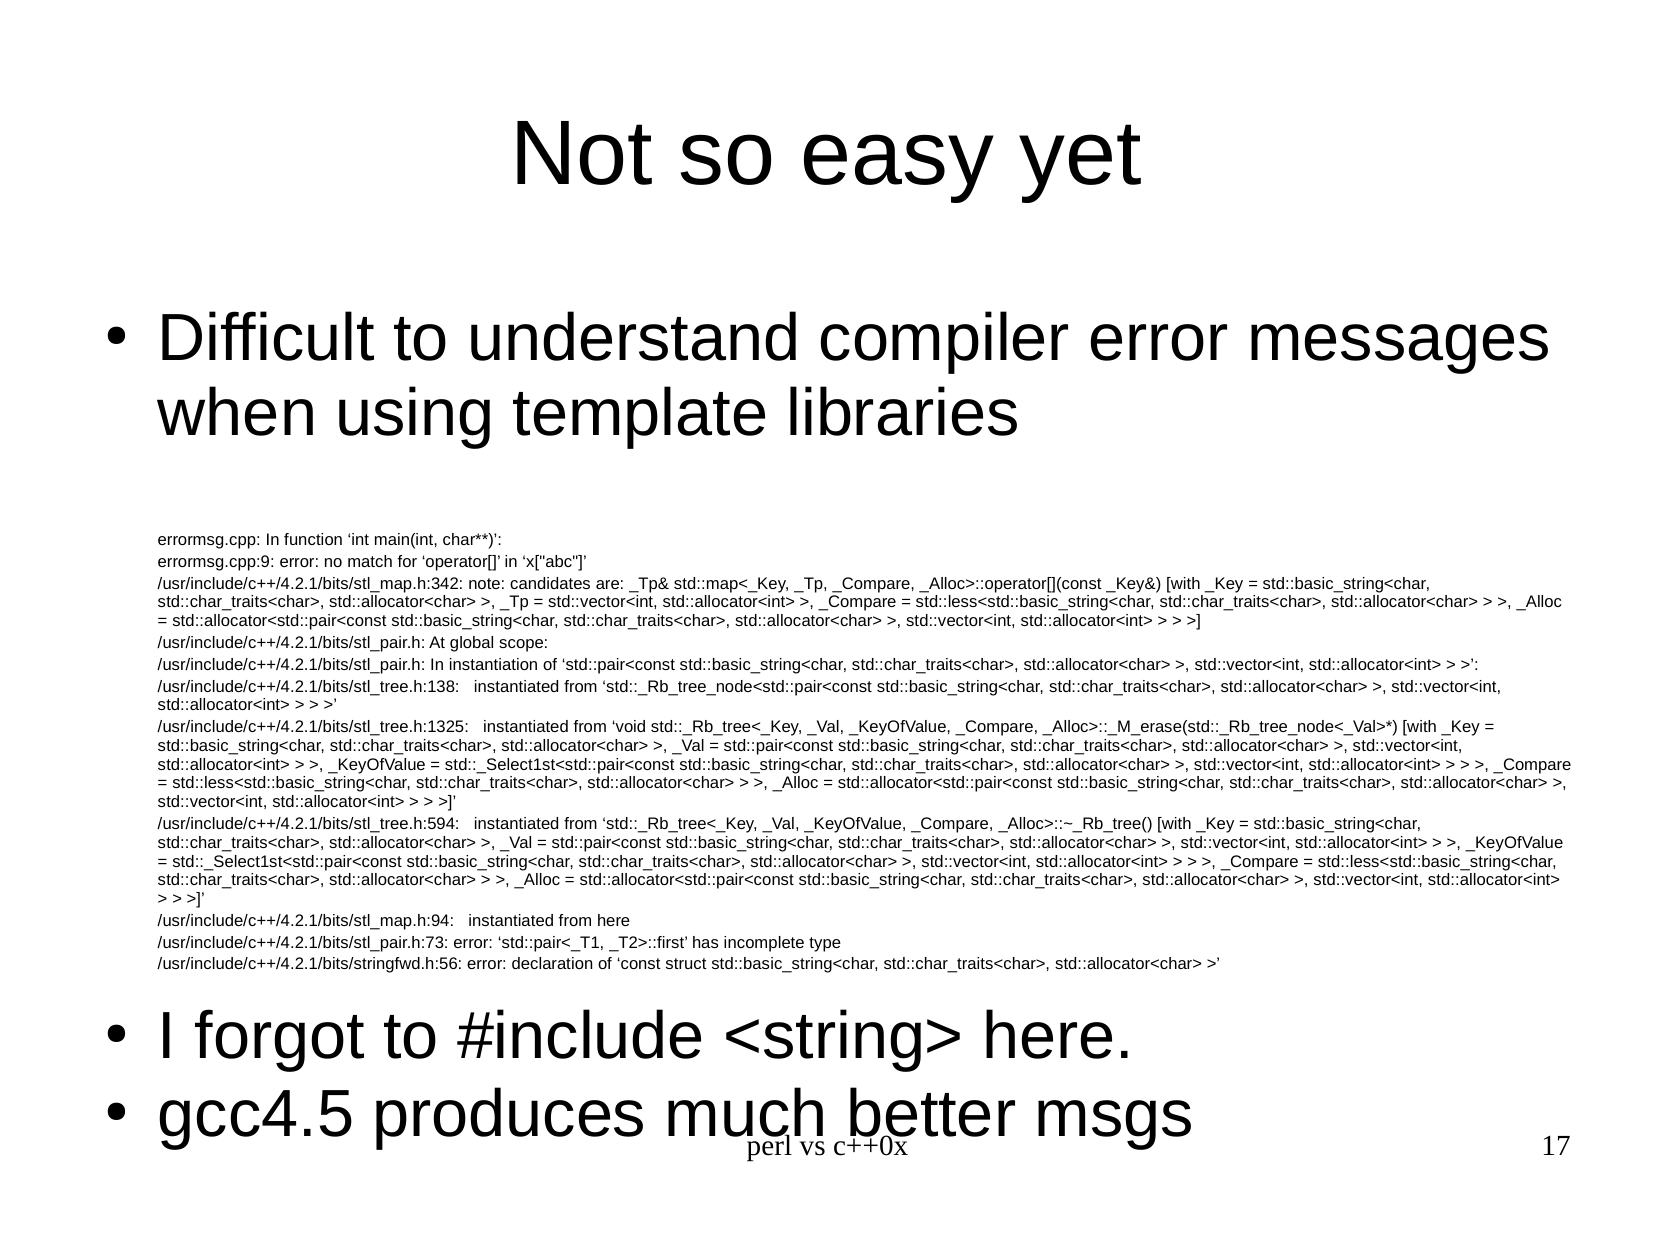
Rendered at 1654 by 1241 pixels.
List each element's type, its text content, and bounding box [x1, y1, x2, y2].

title Not so easy yet [82, 49, 1571, 257]
list Difficult to understand compiler error messages when using template libraries errormsg.cpp: In function ‘int main(int, char**)’: errormsg.cpp:9: error: no match for ‘operator[]’ in ‘x["abc"]’ /usr/include/c++/4.2.1/bits/stl_map.h:342: note: candidates are: _Tp& std::map<_Key, _Tp, _Compare, _Alloc>::operator[](const _Key&) [with _Key = std::basic_string<char, std::char_traits<char>, std::allocator<char> >, _Tp = std::vector<int, std::allocator<int> >, _Compare = std::less<std::basic_string<char, std::char_traits<char>, std::allocator<char> > >, _Alloc = std::allocator<std::pair<const std::basic_string<char, std::char_traits<char>, std::allocator<char> >, std::vector<int, std::allocator<int> > > >] /usr/include/c++/4.2.1/bits/stl_pair.h: At global scope: /usr/include/c++/4.2.1/bits/stl_pair.h: In instantiation of ‘std::pair<const std::basic_string<char, std::char_traits<char>, std::allocator<char> >, std::vector<int, std::allocator<int> > >’: /usr/include/c++/4.2.1/bits/stl_tree.h:138: instantiated from ‘std::_Rb_tree_node<std::pair<const std::basic_string<char, std::char_traits<char>, std::allocator<char> >, std::vector<int, std::allocator<int> > > >’ /usr/include/c++/4.2.1/bits/stl_tree.h:1325: instantiated from ‘void std::_Rb_tree<_Key, _Val, _KeyOfValue, _Compare, _Alloc>::_M_erase(std::_Rb_tree_node<_Val>*) [with _Key = std::basic_string<char, std::char_traits<char>, std::allocator<char> >, _Val = std::pair<const std::basic_string<char, std::char_traits<char>, std::allocator<char> >, std::vector<int, std::allocator<int> > >, _KeyOfValue = std::_Select1st<std::pair<const std::basic_string<char, std::char_traits<char>, std::allocator<char> >, std::vector<int, std::allocator<int> > > >, _Compare = std::less<std::basic_string<char, std::char_traits<char>, std::allocator<char> > >, _Alloc = std::allocator<std::pair<const std::basic_string<char, std::char_traits<char>, std::allocator<char> >, std::vector<int, std::allocator<int> > > >]’ /usr/include/c++/4.2.1/bits/stl_tree.h:594: instantiated from ‘std::_Rb_tree<_Key, _Val, _KeyOfValue, _Compare, _Alloc>::~_Rb_tree() [with _Key = std::basic_string<char, std::char_traits<char>, std::allocator<char> >, _Val = std::pair<const std::basic_string<char, std::char_traits<char>, std::allocator<char> >, std::vector<int, std::allocator<int> > >, _KeyOfValue = std::_Select1st<std::pair<const std::basic_string<char, std::char_traits<char>, std::allocator<char> >, std::vector<int, std::allocator<int> > > >, _Compare = std::less<std::basic_string<char, std::char_traits<char>, std::allocator<char> > >, _Alloc = std::allocator<std::pair<const std::basic_string<char, std::char_traits<char>, std::allocator<char> >, std::vector<int, std::allocator<int> > > >]’ /usr/include/c++/4.2.1/bits/stl_map.h:94: instantiated from here /usr/include/c++/4.2.1/bits/stl_pair.h:73: error: ‘std::pair<_T1, _T2>::first’ has incomplete type /usr/include/c++/4.2.1/bits/stringfwd.h:56: error: declaration of ‘const struct std::basic_string<char, std::char_traits<char>, std::allocator<char> >’ I forgot to #include <string> here. gcc4.5 produces much better msgs [86, 300, 1576, 1144]
